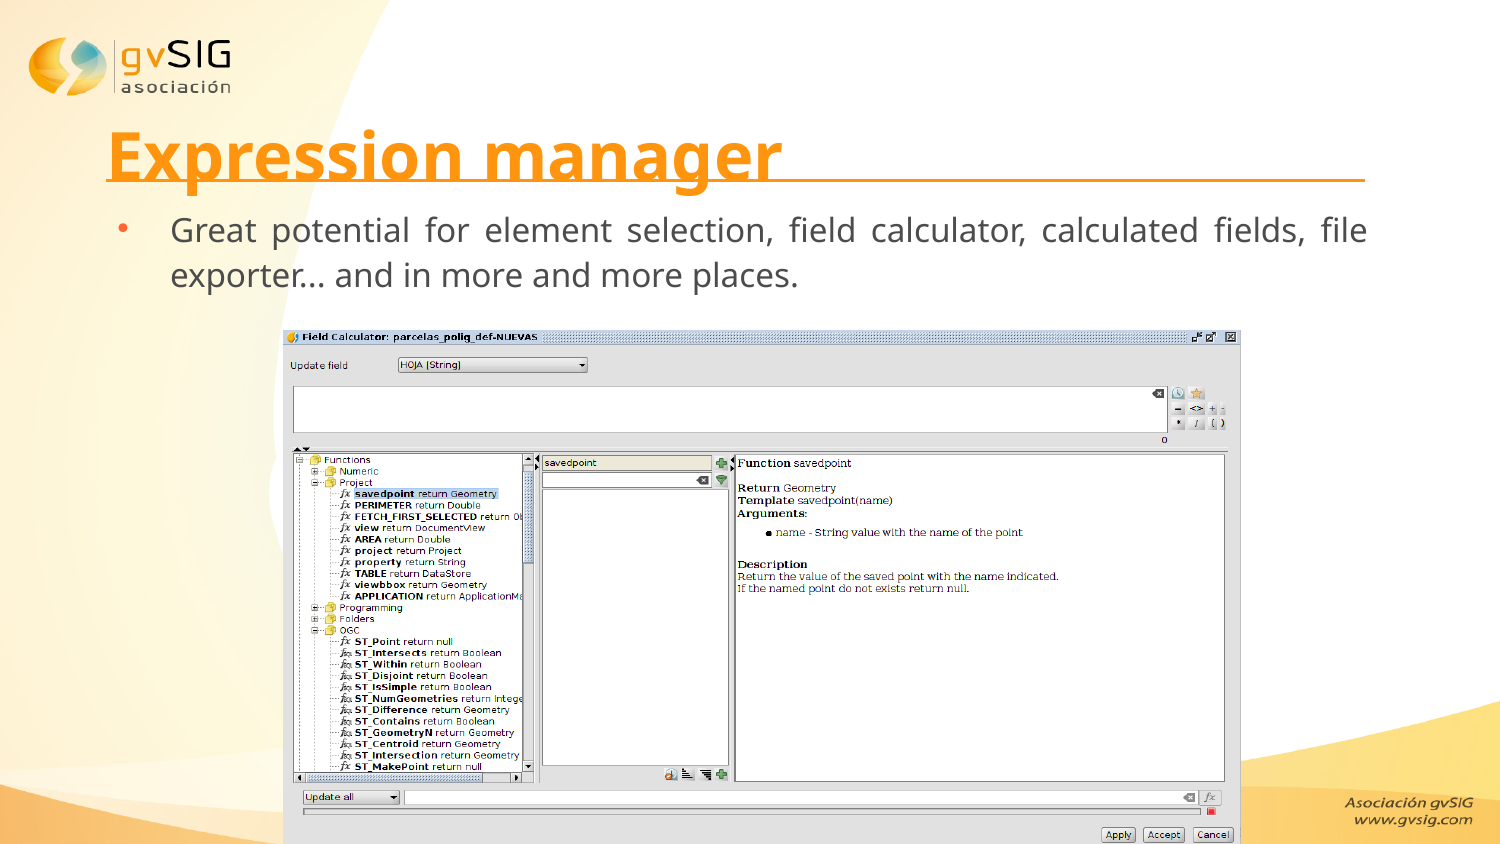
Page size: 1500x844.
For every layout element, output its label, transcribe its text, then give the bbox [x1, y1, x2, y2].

title Expression manager [106, 115, 1457, 193]
list Great potential for element selection, field calculator, calculated fields, file exporter... and in more and more places. [99, 206, 1371, 396]
picture [0, 0, 1500, 844]
